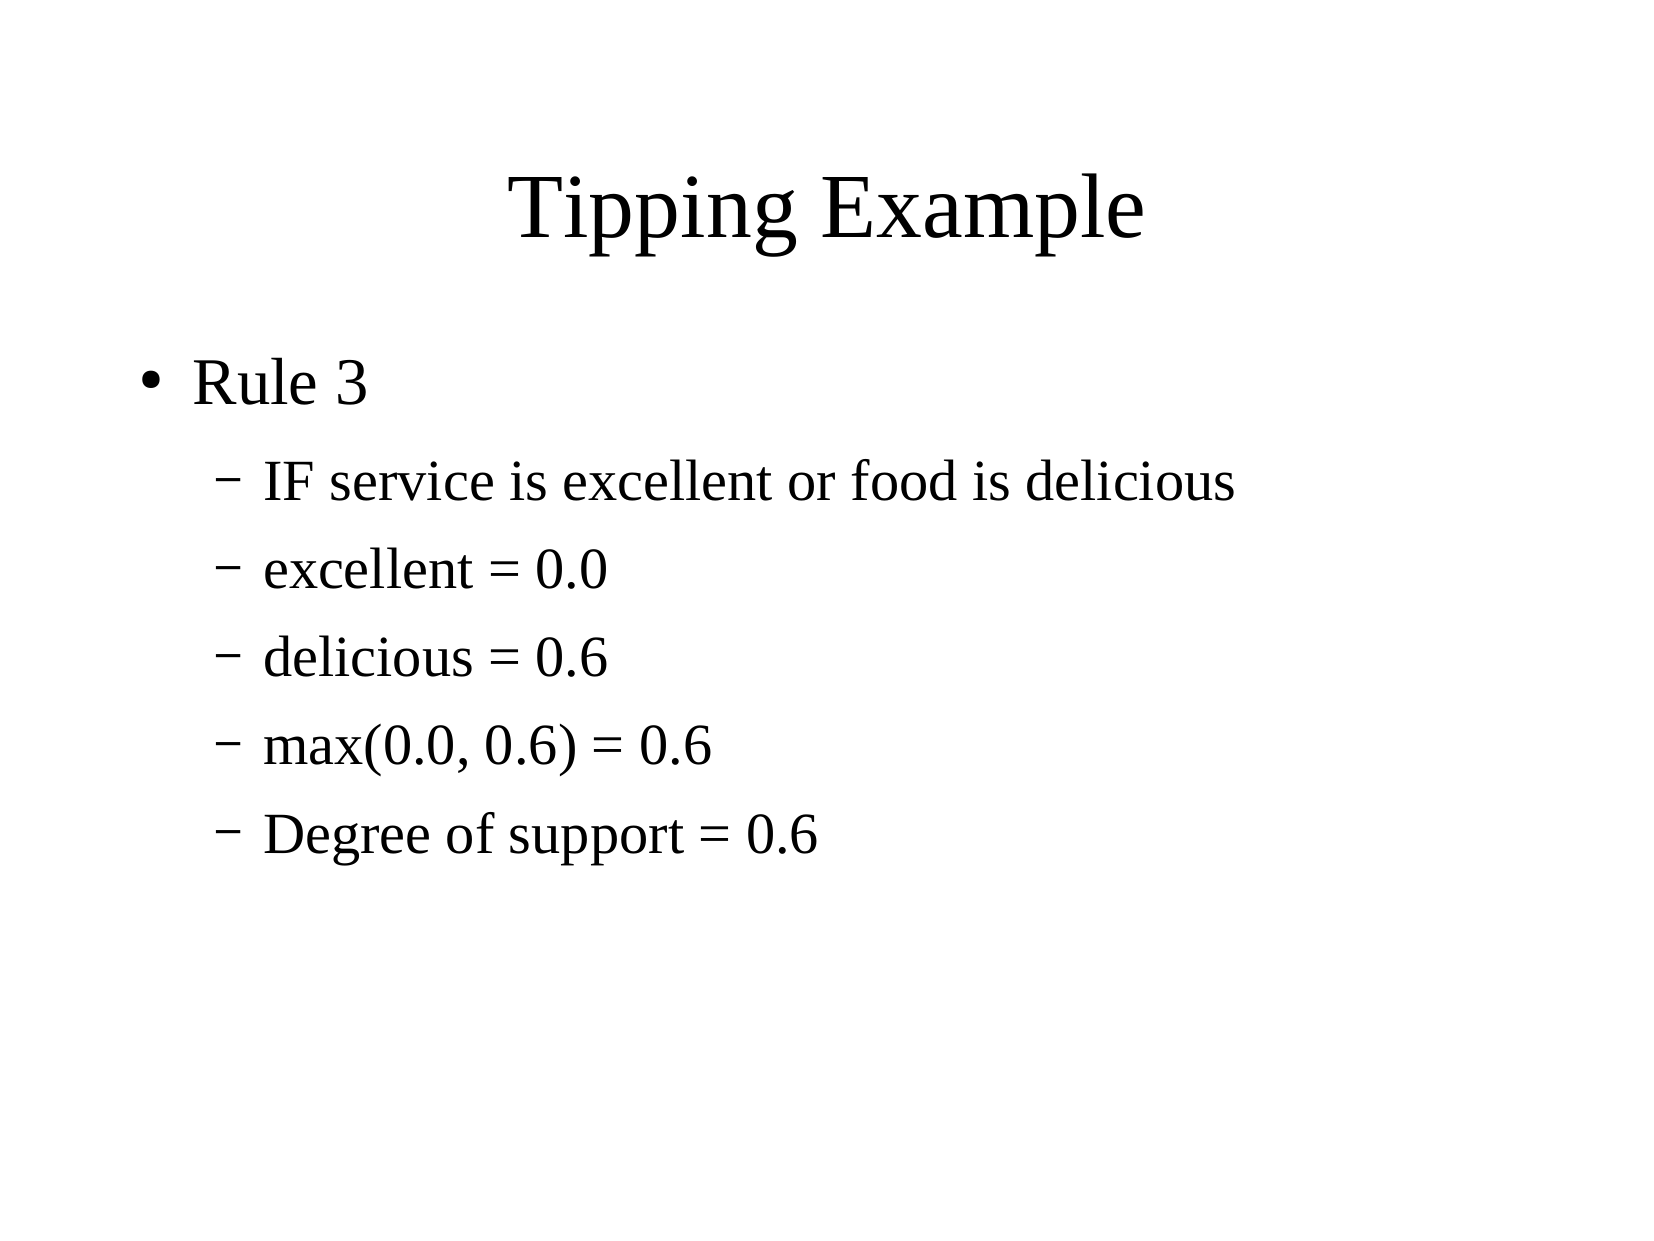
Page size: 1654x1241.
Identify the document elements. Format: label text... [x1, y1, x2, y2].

title Tipping Example [121, 102, 1534, 311]
list Rule 3 IF service is excellent or food is delicious excellent = 0.0 delicious = 0.6 max(0.0, 0.6) = 0.6 Degree of support = 0.6 [121, 344, 1534, 1127]
